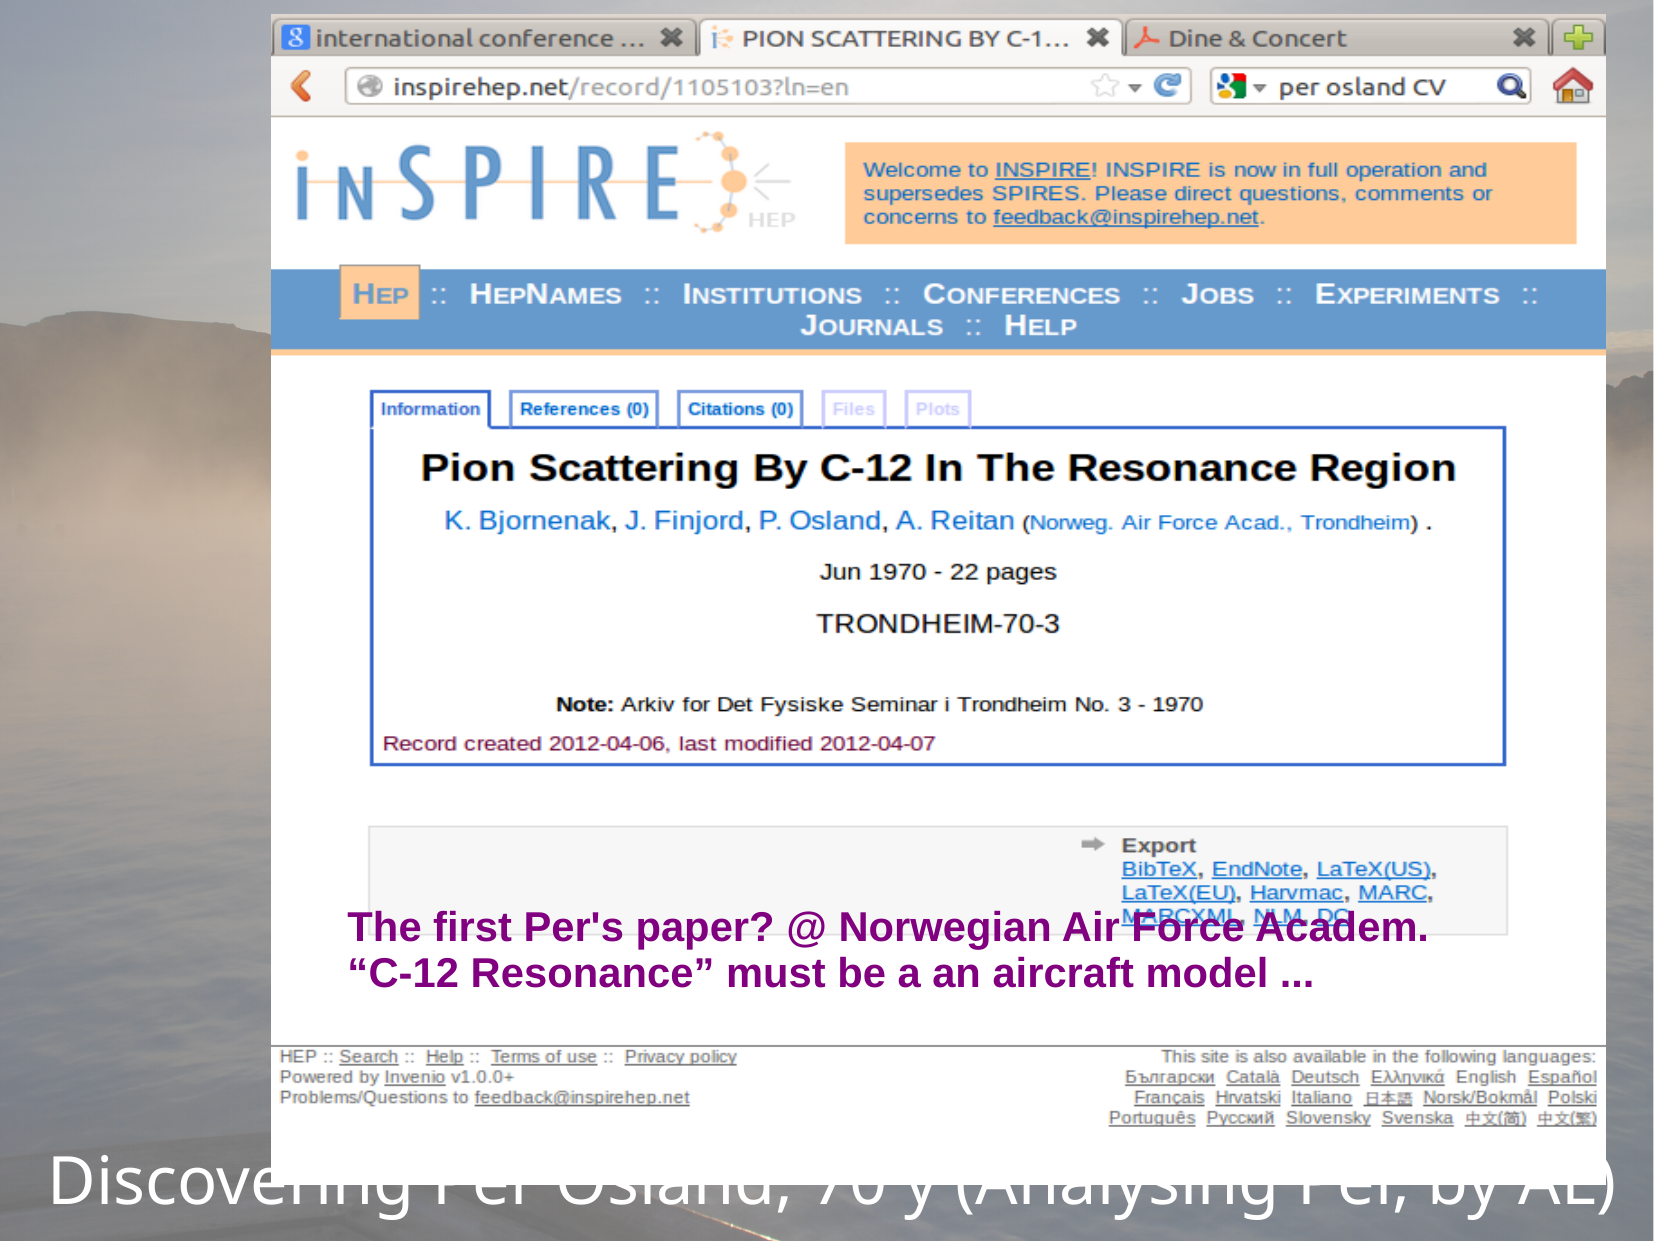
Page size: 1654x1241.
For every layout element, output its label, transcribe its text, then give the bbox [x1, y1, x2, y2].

picture [271, 14, 1606, 1186]
text_box The first Per's paper? @ Norwegian Air Force Academ. “C-12 Resonance” must be a an aircraft model ... [332, 895, 1445, 1004]
